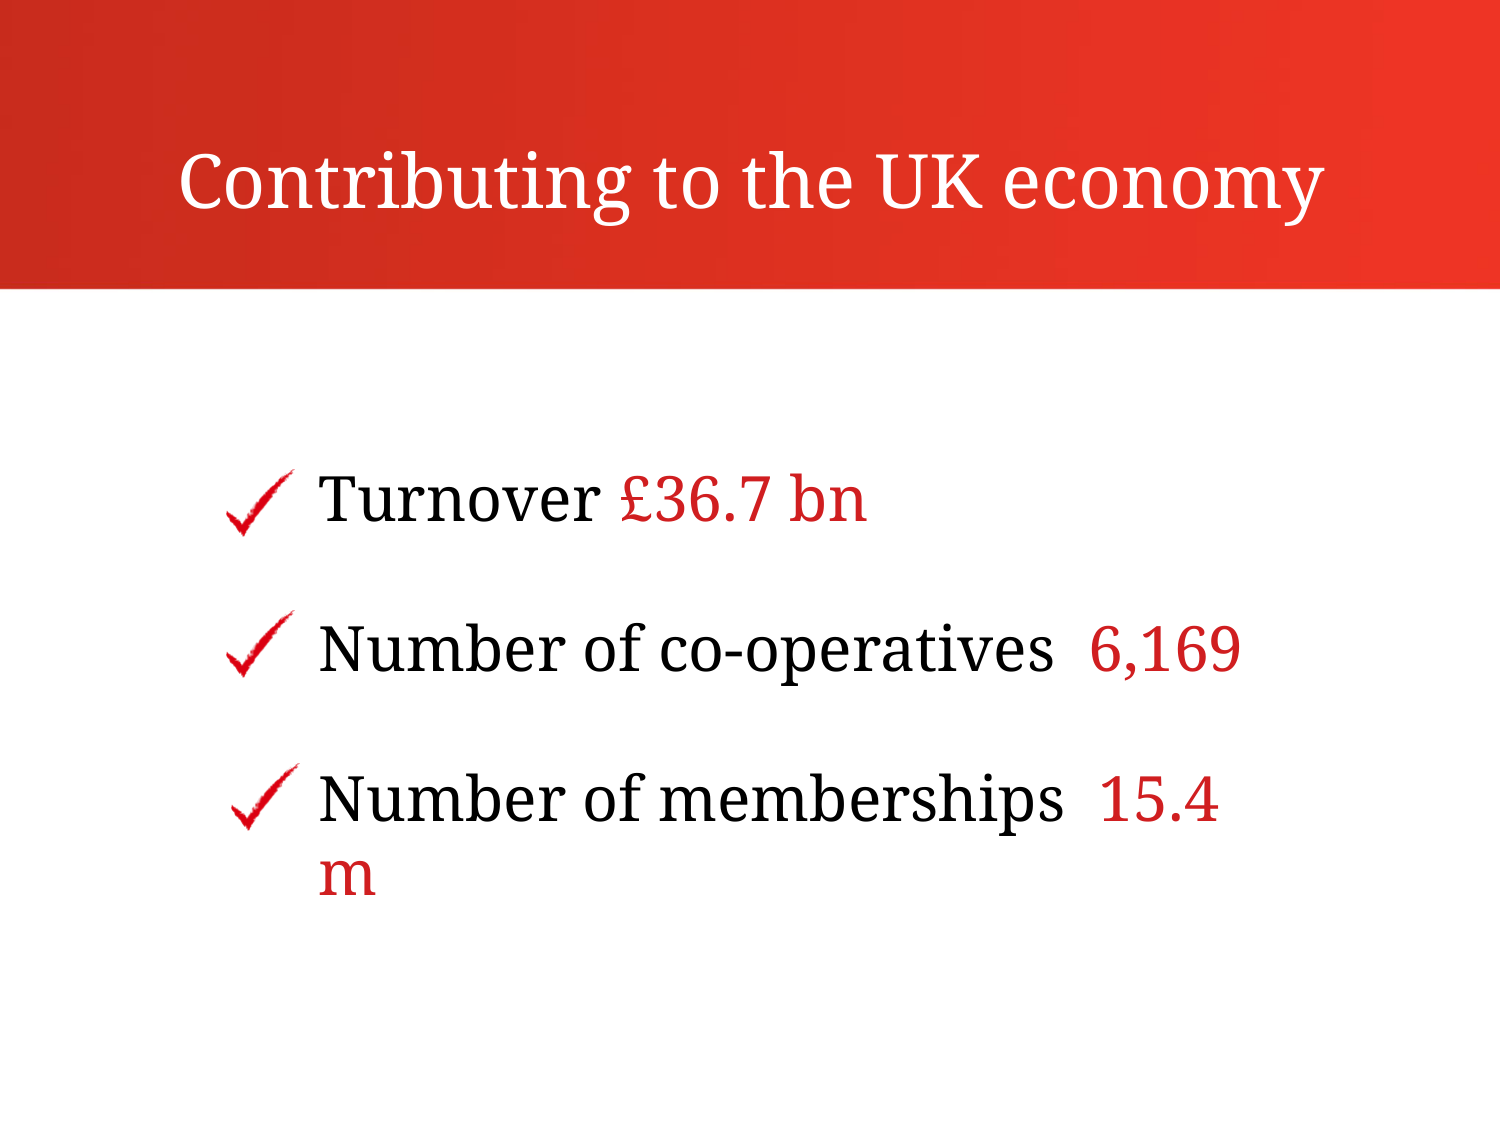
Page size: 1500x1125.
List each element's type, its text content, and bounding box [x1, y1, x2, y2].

title Contributing to the UK economy [76, 125, 1427, 314]
text_box Turnover £36.7 bn Number of co-operatives 6,169 Number of memberships 15.4 m [304, 451, 1290, 916]
picture [0, 0, 1500, 1125]
